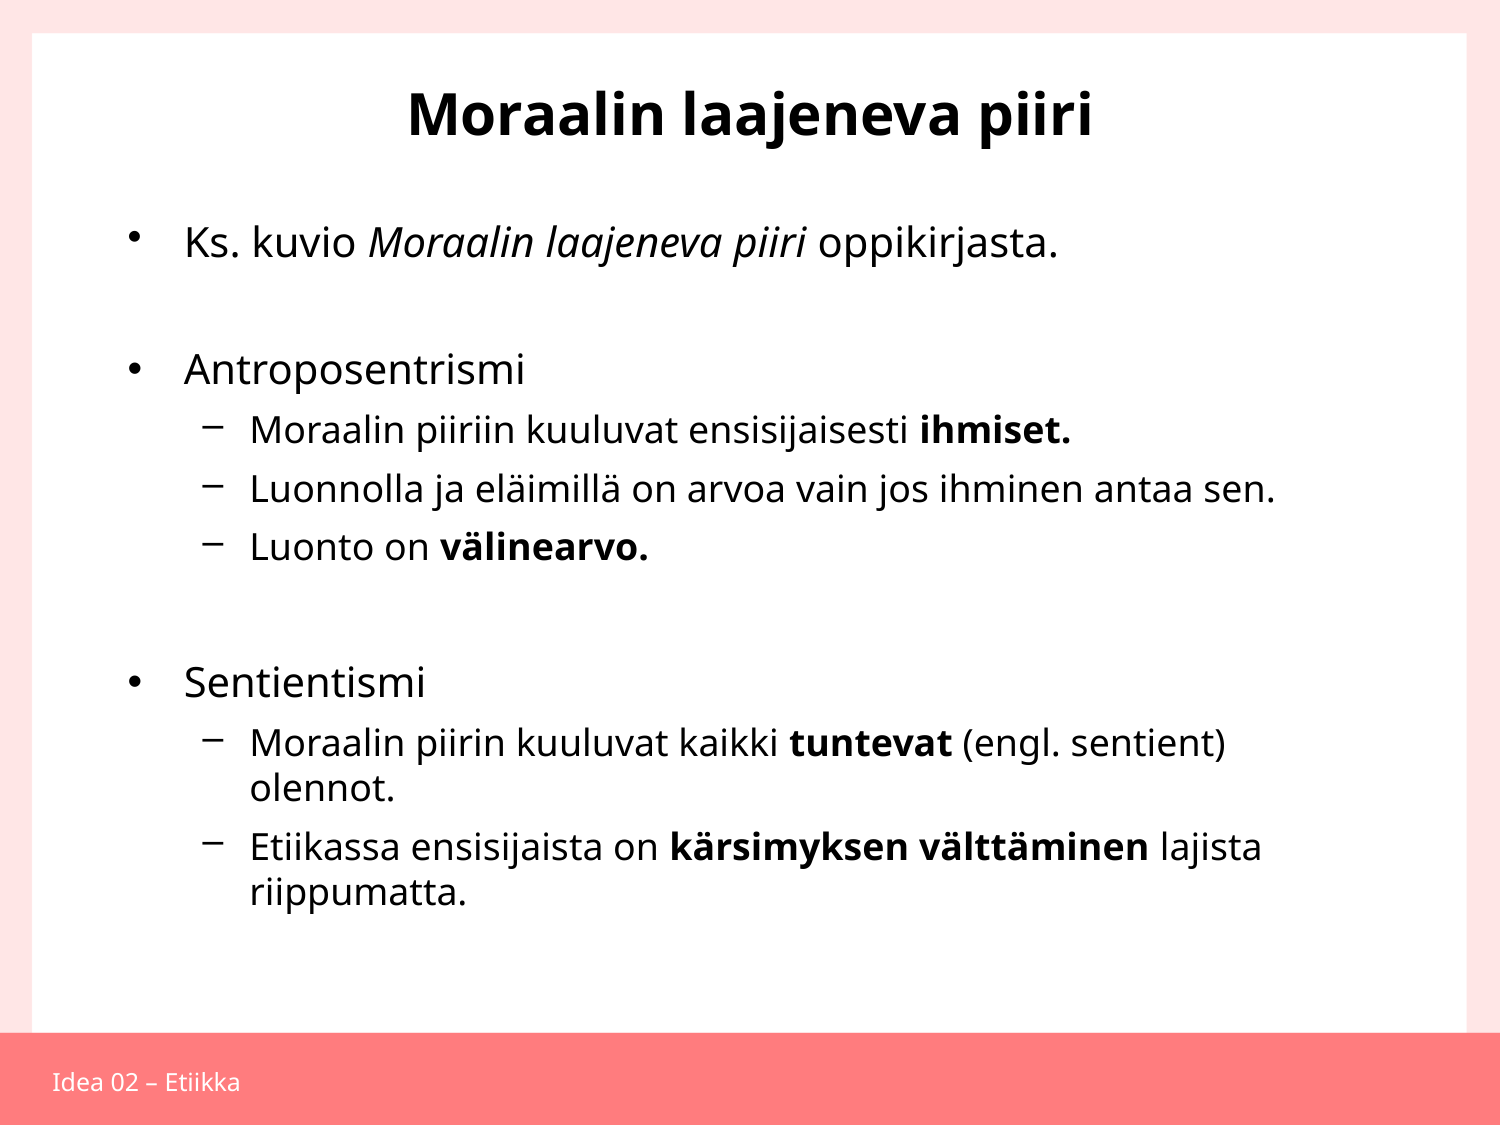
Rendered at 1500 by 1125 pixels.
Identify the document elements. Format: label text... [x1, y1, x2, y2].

picture [0, 0, 1500, 1125]
title Moraalin laajeneva piiri [112, 37, 1388, 188]
list Ks. kuvio Moraalin laajeneva piiri oppikirjasta. Antroposentrismi Moraalin piiriin kuuluvat ensisijaisesti ihmiset. Luonnolla ja eläimillä on arvoa vain jos ihminen antaa sen. Luonto on välinearvo. Sentientismi Moraalin piirin kuuluvat kaikki tuntevat (engl. sentient) olennot. Etiikassa ensisijaista on kärsimyksen välttäminen lajista riippumatta. [112, 208, 1388, 947]
